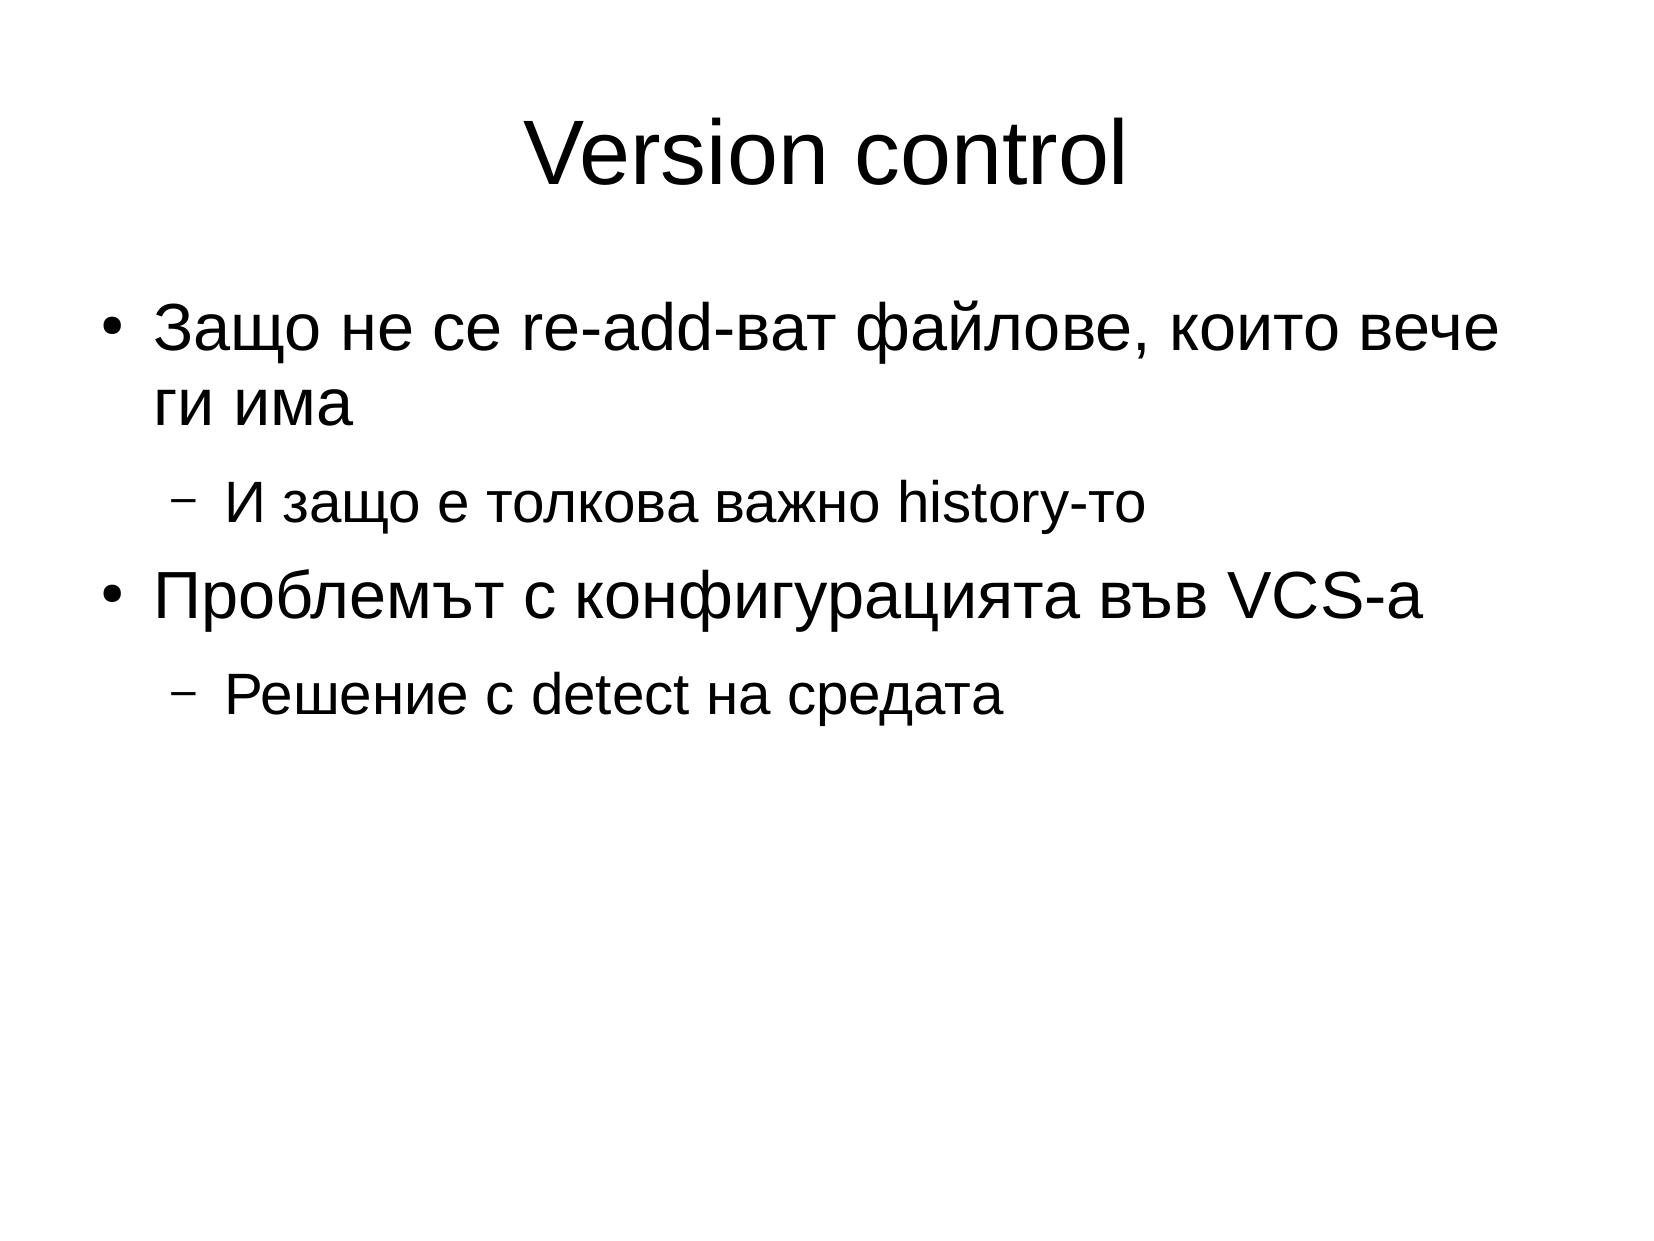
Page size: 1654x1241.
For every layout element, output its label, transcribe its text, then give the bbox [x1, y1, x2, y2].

title Version control [82, 49, 1571, 257]
list Защо не се re-add-ват файлове, които вече ги има И защо е толкова важно history-то Проблемът с конфигурацията във VCS-а Решение с detect на средата [82, 290, 1538, 1010]
